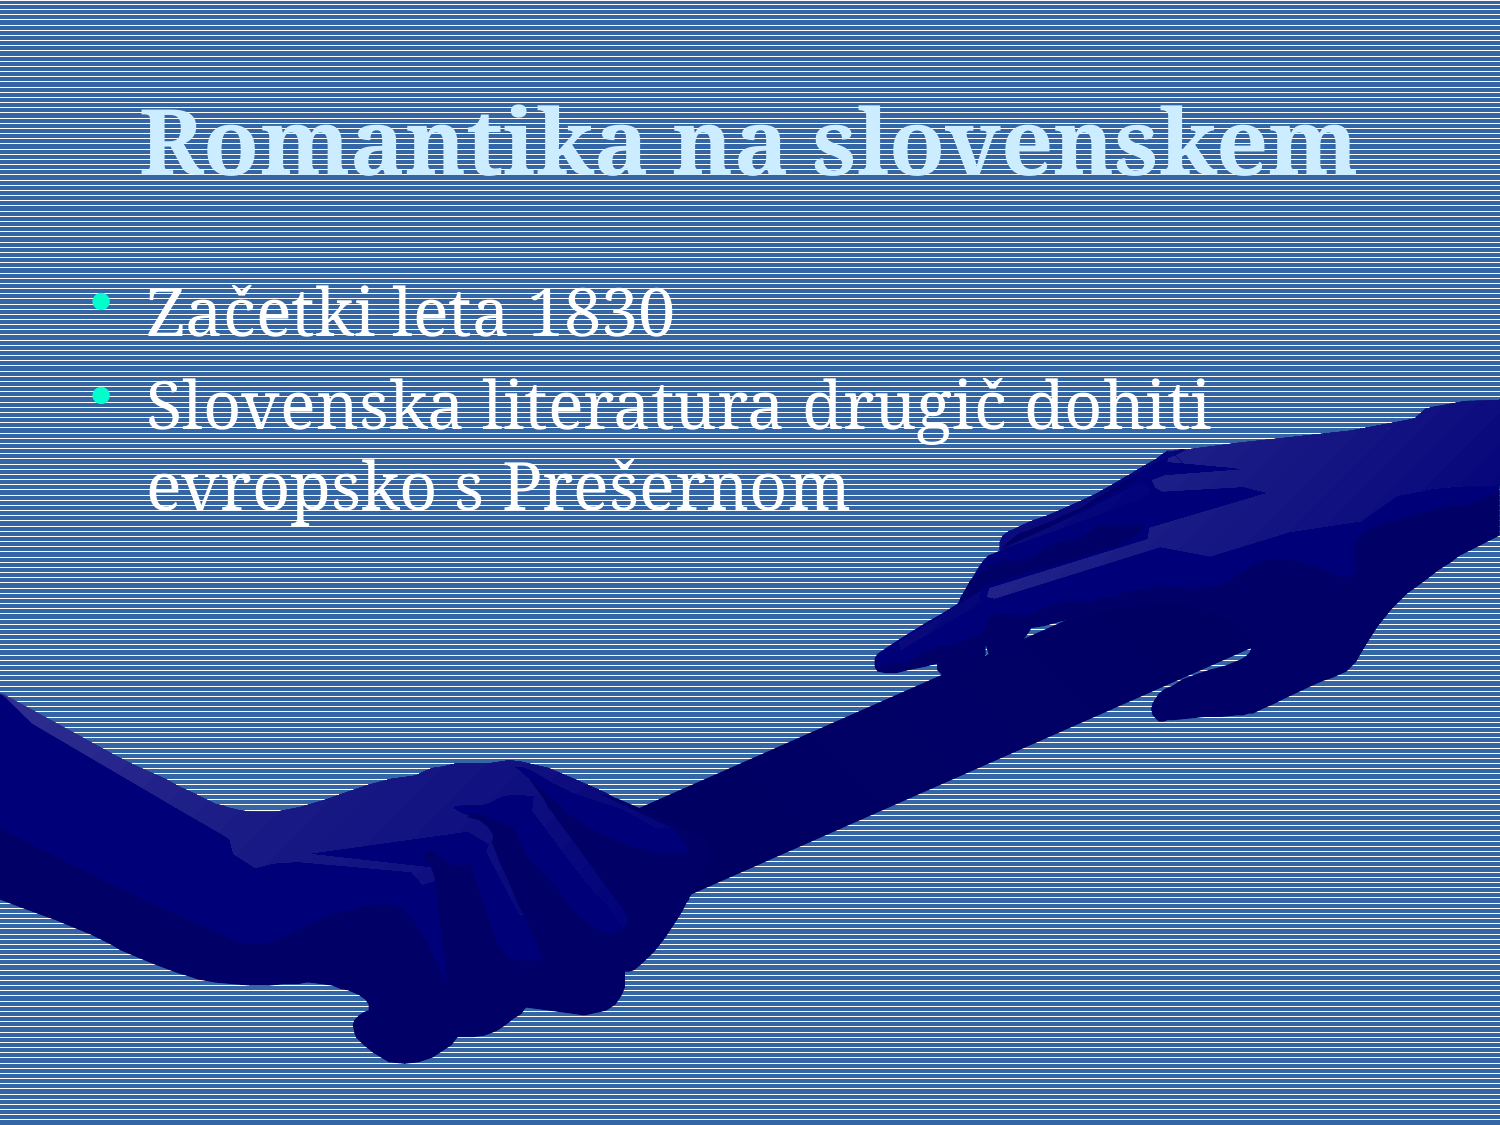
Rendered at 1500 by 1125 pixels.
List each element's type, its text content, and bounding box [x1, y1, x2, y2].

title Romantika na slovenskem [75, 45, 1425, 233]
list Začetki leta 1830 Slovenska literatura drugič dohiti evropsko s Prešernom [75, 262, 1425, 1000]
